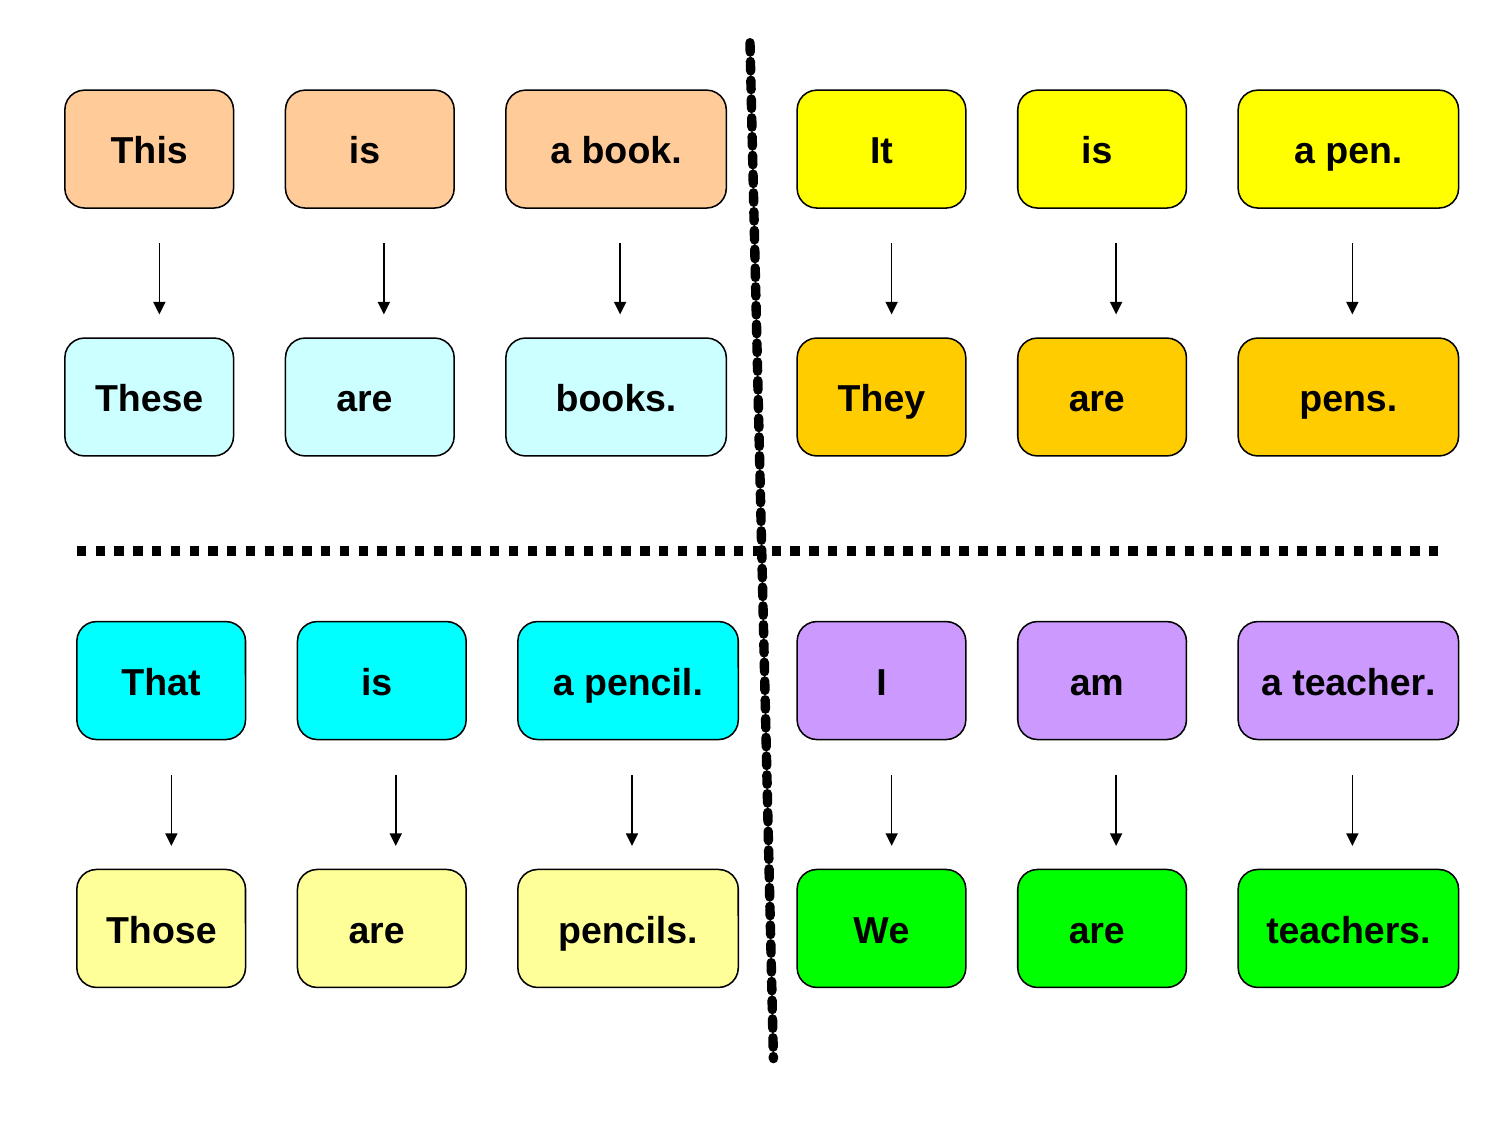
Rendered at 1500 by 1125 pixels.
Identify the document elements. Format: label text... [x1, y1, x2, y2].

text_box is [1017, 90, 1187, 209]
text_box are [297, 869, 467, 988]
text_box pens. [1238, 338, 1459, 456]
text_box That [76, 621, 246, 740]
text_box I [797, 621, 966, 740]
text_box a book. [505, 90, 727, 209]
text_box They [797, 338, 966, 456]
text_box These [64, 338, 234, 456]
text_box Those [76, 869, 246, 988]
text_box books. [505, 338, 727, 456]
text_box a teacher. [1238, 621, 1459, 740]
text_box teachers. [1238, 869, 1459, 988]
text_box It [797, 90, 966, 209]
text_box a pencil. [517, 621, 739, 740]
text_box We [797, 869, 966, 988]
text_box This [64, 90, 234, 209]
text_box are [1017, 338, 1187, 456]
text_box is [285, 90, 455, 209]
text_box a pen. [1238, 90, 1459, 209]
text_box pencils. [517, 869, 739, 988]
text_box are [1017, 869, 1187, 988]
text_box is [297, 621, 467, 740]
text_box am [1017, 621, 1187, 740]
text_box are [285, 338, 455, 456]
